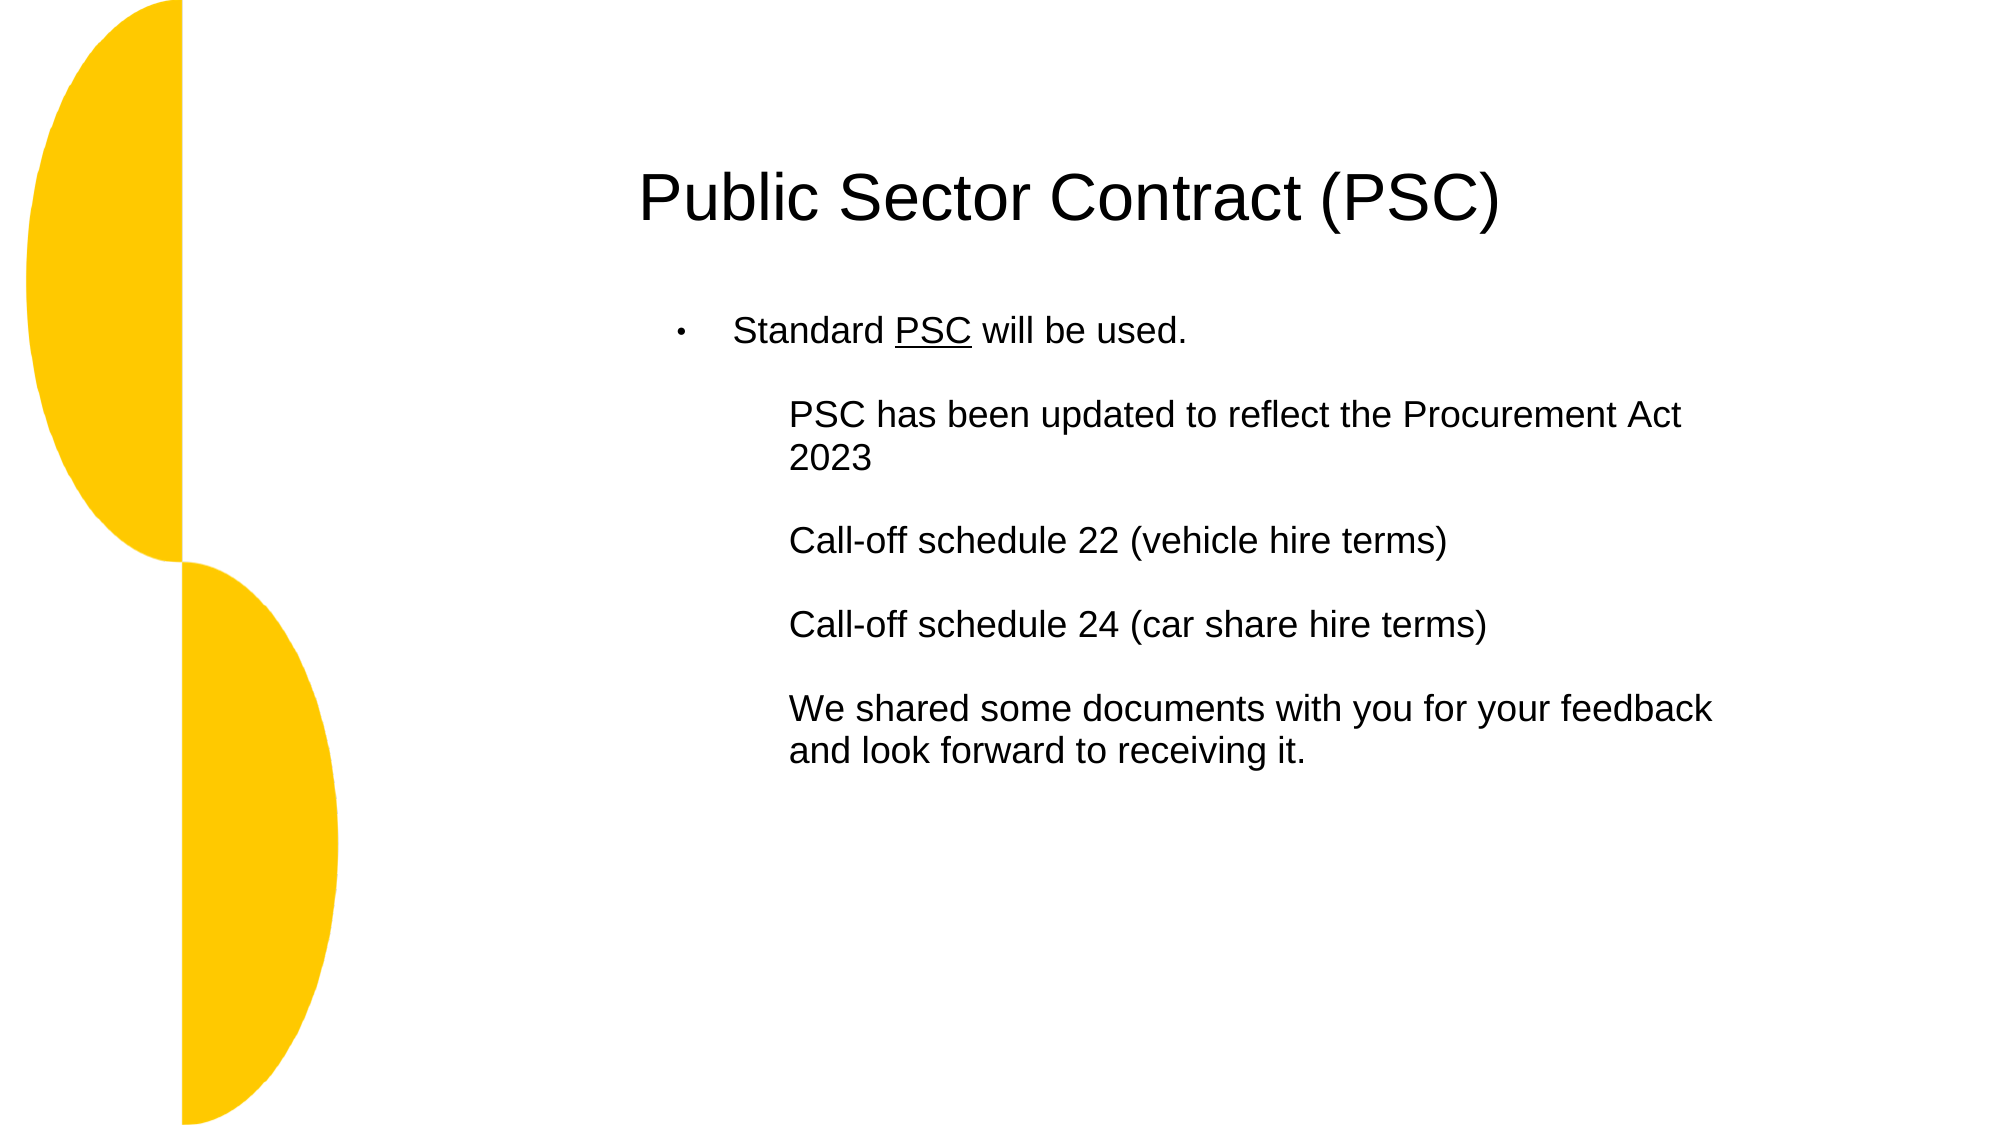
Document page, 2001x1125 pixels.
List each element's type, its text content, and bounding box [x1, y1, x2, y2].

text_box Public Sector Contract (PSC) [618, 139, 1854, 279]
text_box Standard PSC will be used. PSC has been updated to reflect the Procurement Act 2023 Call-off schedule 22 (vehicle hire terms) Call-off schedule 24 (car share hire terms) We shared some documents with you for your feedback and look forward to receiving it. [618, 289, 1770, 989]
